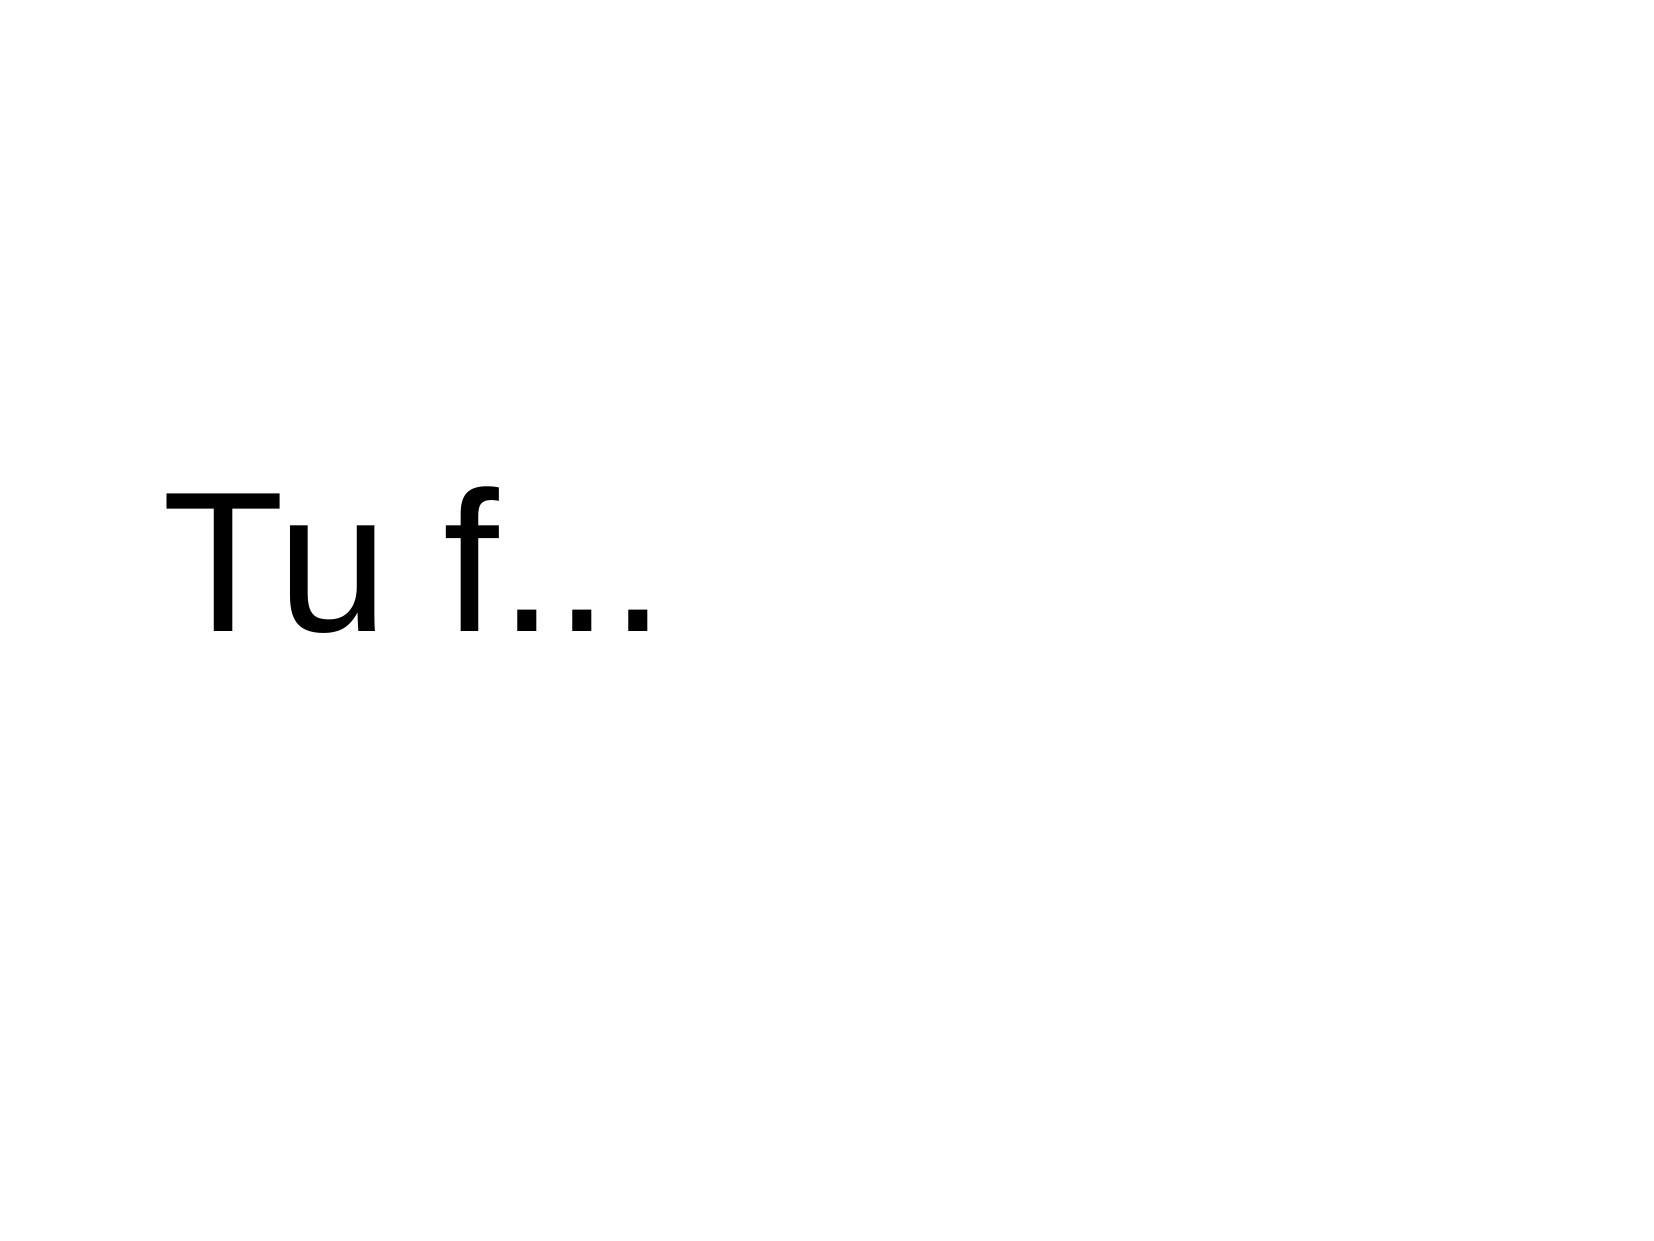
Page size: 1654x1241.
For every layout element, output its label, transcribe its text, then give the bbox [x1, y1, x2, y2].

text_box Tu f... [147, 442, 1418, 682]
